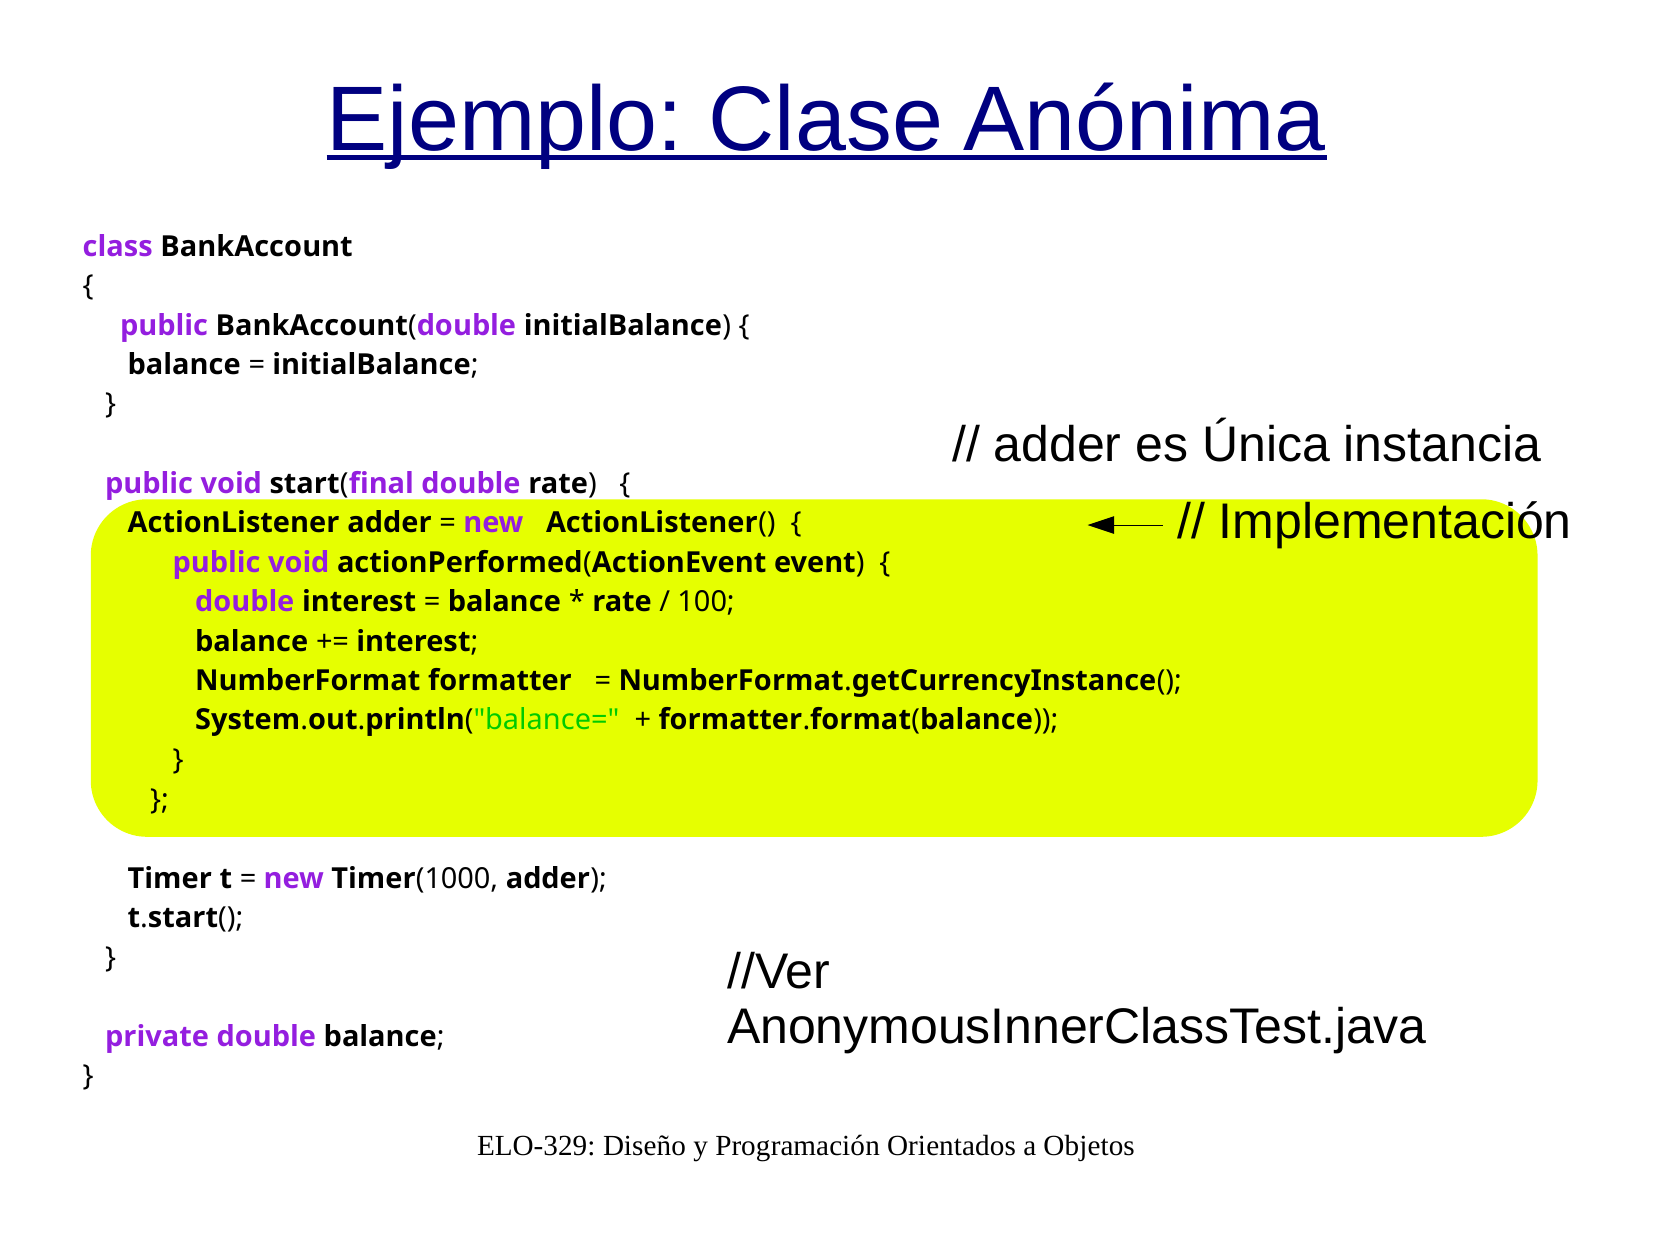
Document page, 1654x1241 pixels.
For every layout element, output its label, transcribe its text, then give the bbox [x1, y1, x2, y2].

list class BankAccount { public BankAccount(double initialBalance) { balance = initialBalance; } public void start(final double rate) { ActionListener adder = new ActionListener() { public void actionPerformed(ActionEvent event) { double interest = balance * rate / 100; balance += interest; NumberFormat formatter = NumberFormat.getCurrencyInstance(); System.out.println("balance=" + formatter.format(balance)); } }; Timer t = new Timer(1000, adder); t.start(); } private double balance; } [82, 225, 1571, 1126]
title Ejemplo: Clase Anónima [82, 56, 1571, 181]
text_box // adder es Única instancia [937, 408, 1654, 486]
text_box //Ver AnonymousInnerClassTest.java [712, 935, 1501, 1075]
text_box // Implementación [1162, 485, 1613, 563]
